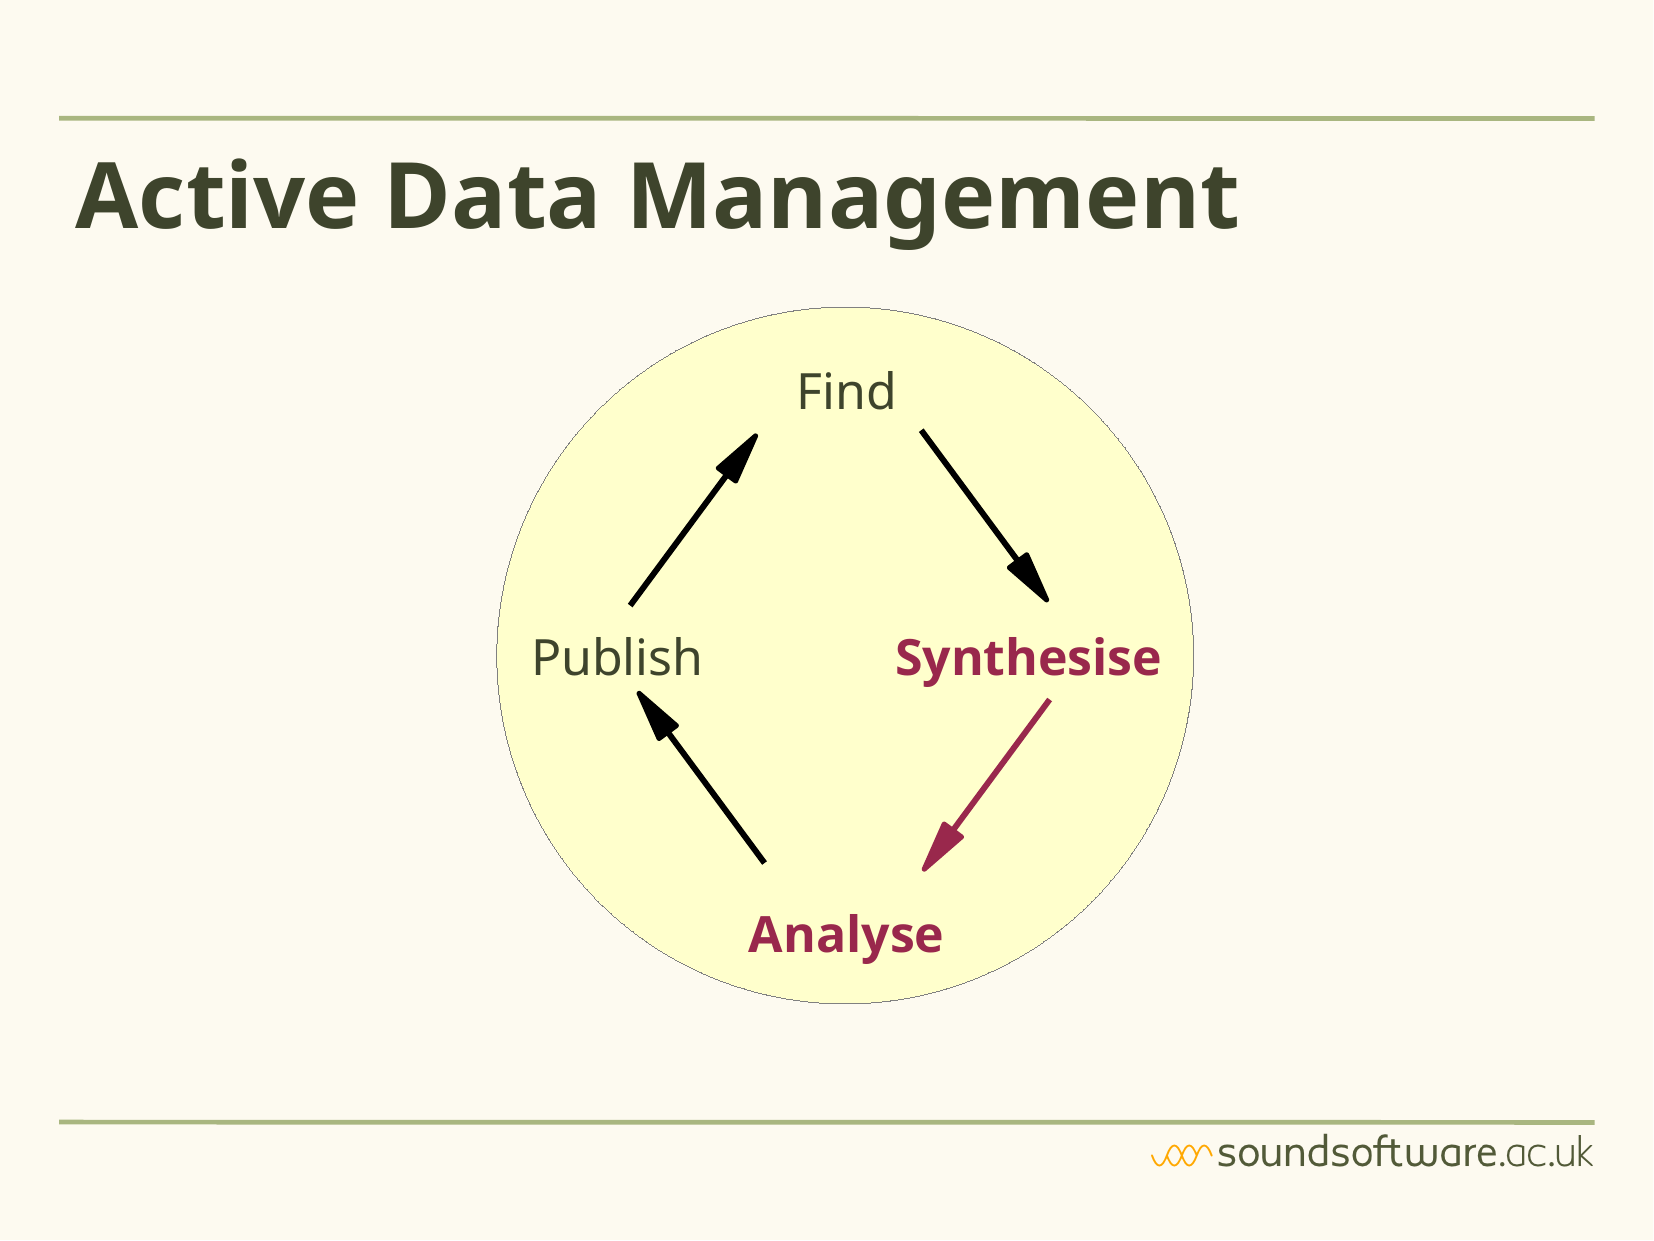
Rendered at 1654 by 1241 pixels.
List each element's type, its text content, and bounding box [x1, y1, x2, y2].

text_box Analyse [723, 895, 970, 971]
text_box Synthesise [826, 617, 1177, 693]
text_box [496, 307, 1194, 1004]
title Active Data Management [59, 109, 1594, 274]
text_box Find [736, 351, 957, 427]
text_box Publish [516, 617, 797, 693]
picture [1151, 1133, 1593, 1167]
